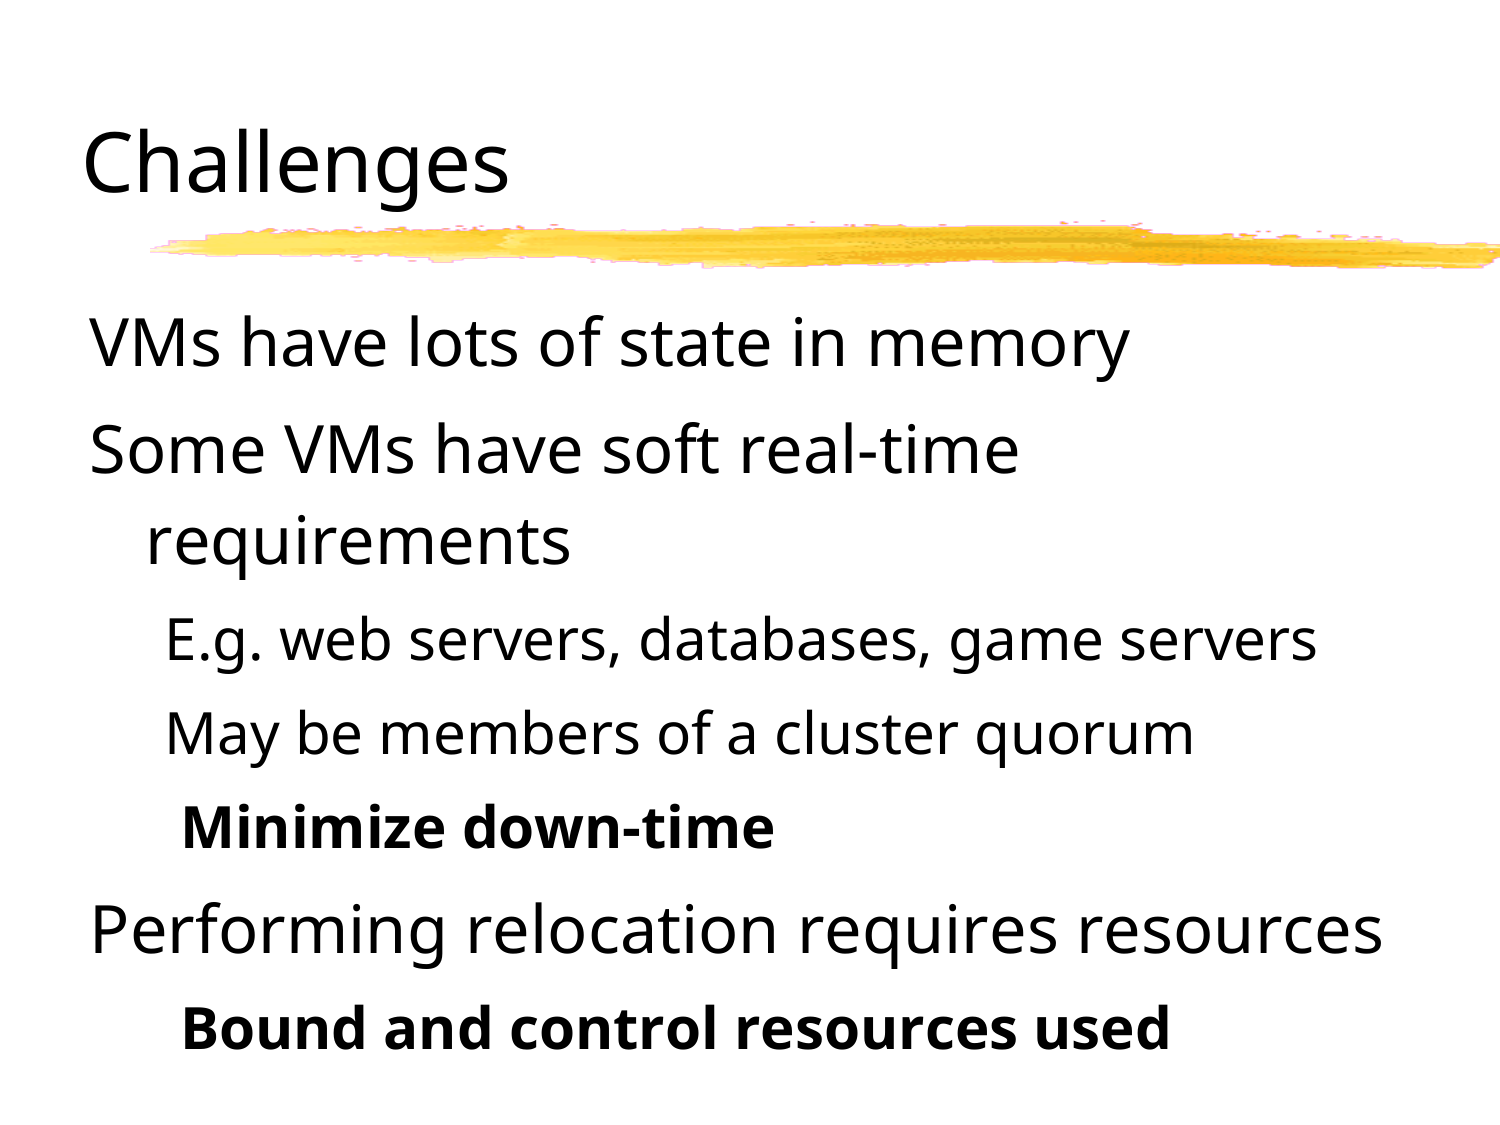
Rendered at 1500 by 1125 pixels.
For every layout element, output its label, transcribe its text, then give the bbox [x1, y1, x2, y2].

title Challenges [66, 37, 1342, 225]
list VMs have lots of state in memory Some VMs have soft real-time requirements E.g. web servers, databases, game servers May be members of a cluster quorum Minimize down-time Performing relocation requires resources Bound and control resources used [74, 287, 1417, 1075]
picture [150, 215, 1500, 279]
